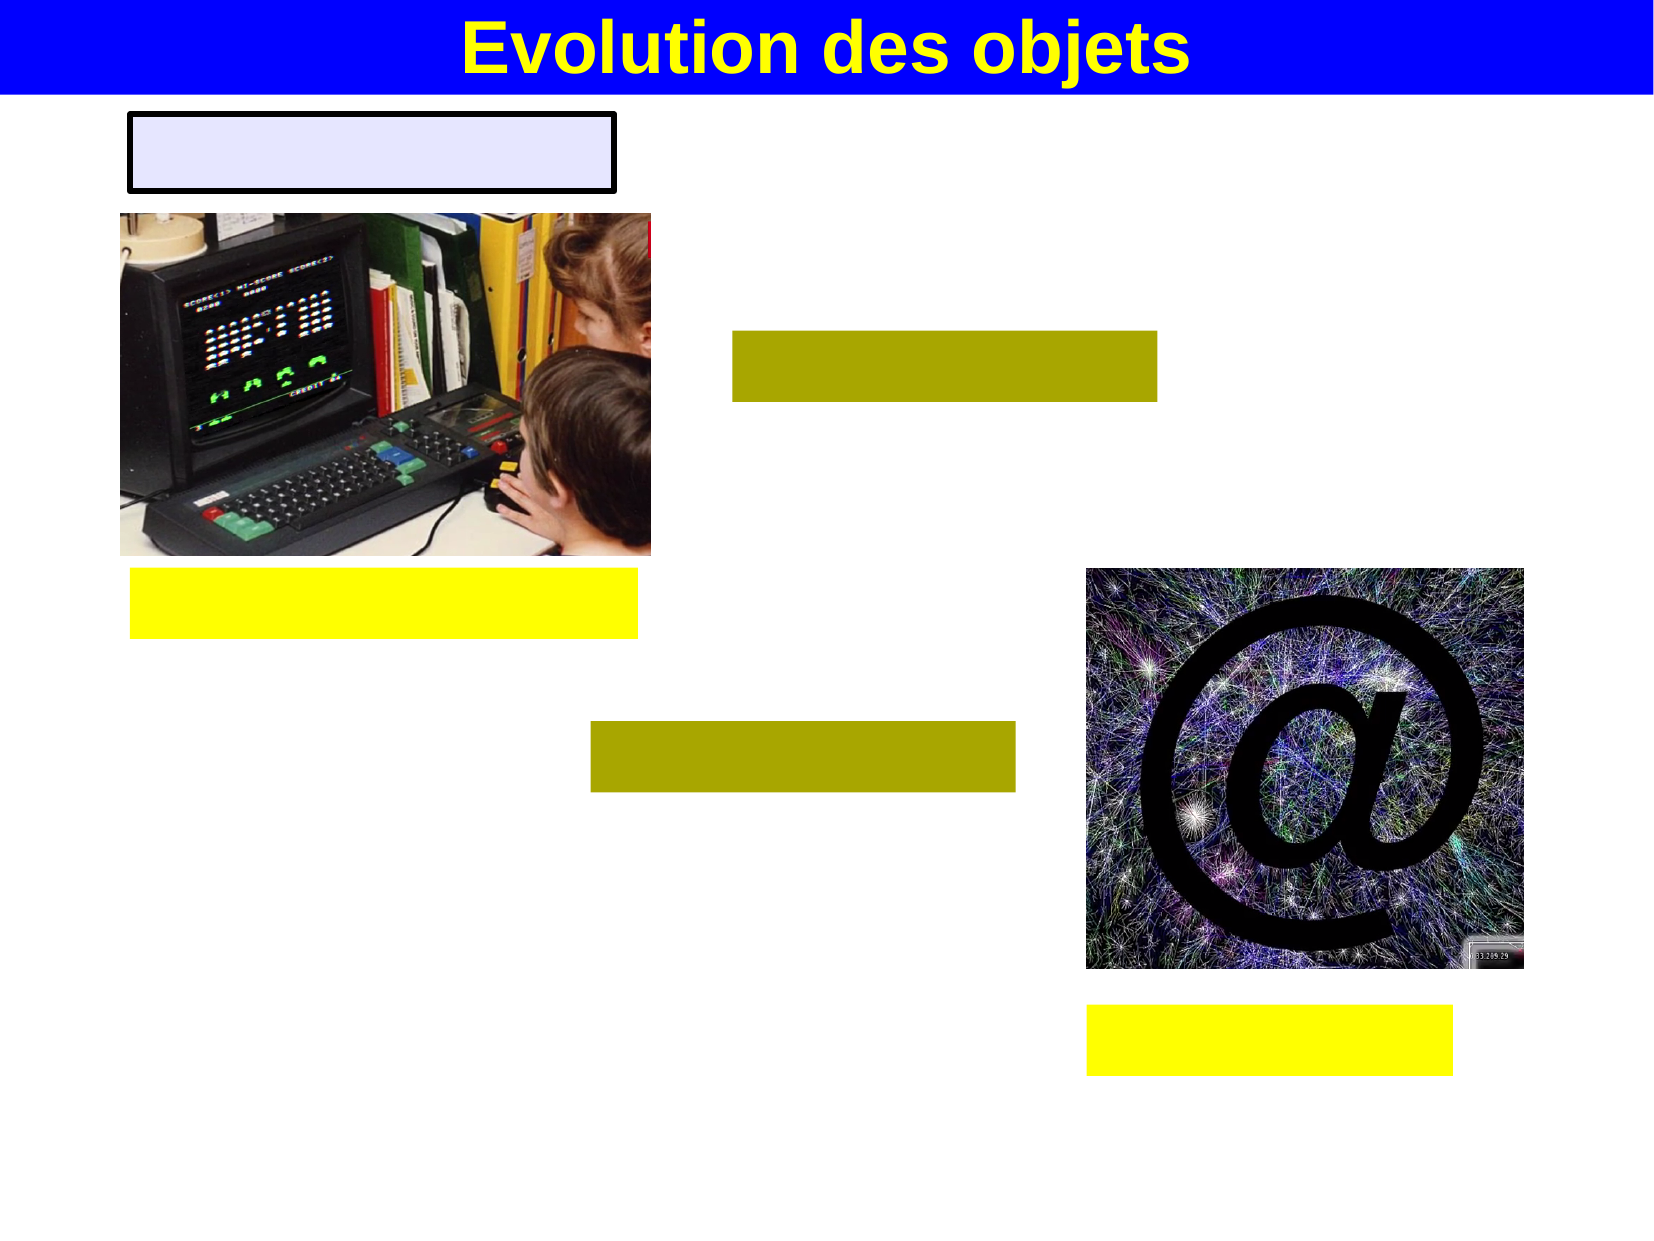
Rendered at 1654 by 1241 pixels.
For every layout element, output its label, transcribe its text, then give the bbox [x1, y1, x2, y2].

text_box [732, 330, 1158, 402]
text_box [129, 114, 615, 192]
title Evolution des objets [0, 0, 1654, 95]
text_box [590, 721, 1016, 793]
picture [1086, 568, 1524, 969]
text_box [129, 567, 638, 639]
text_box [1086, 1004, 1453, 1076]
picture [120, 213, 651, 556]
